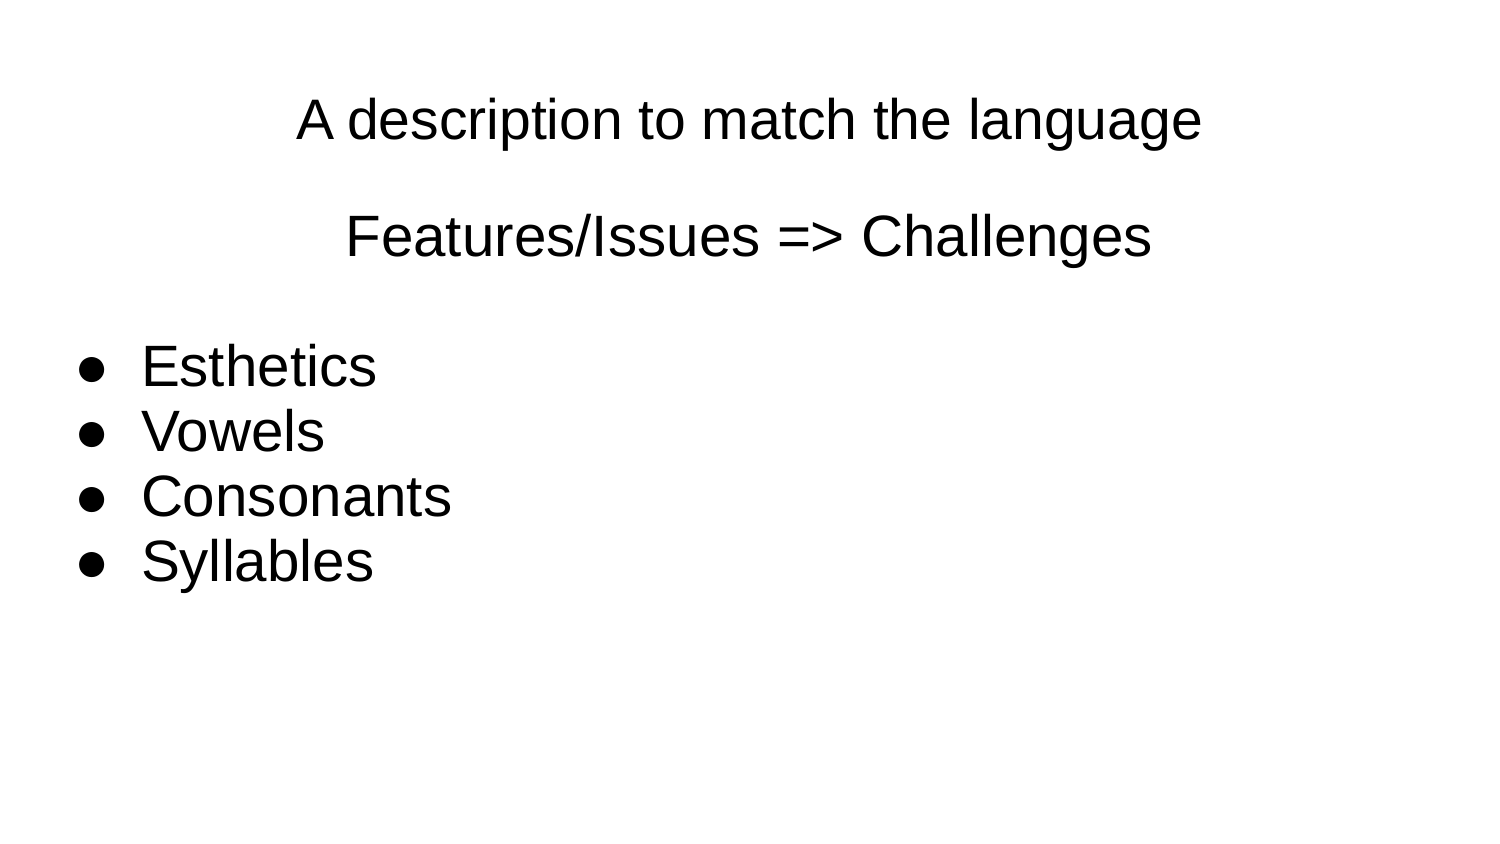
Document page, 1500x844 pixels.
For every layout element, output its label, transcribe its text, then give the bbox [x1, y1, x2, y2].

title A description to match the language [51, 72, 1449, 167]
list Features/Issues => Challenges Esthetics Vowels Consonants Syllables [51, 189, 1449, 750]
